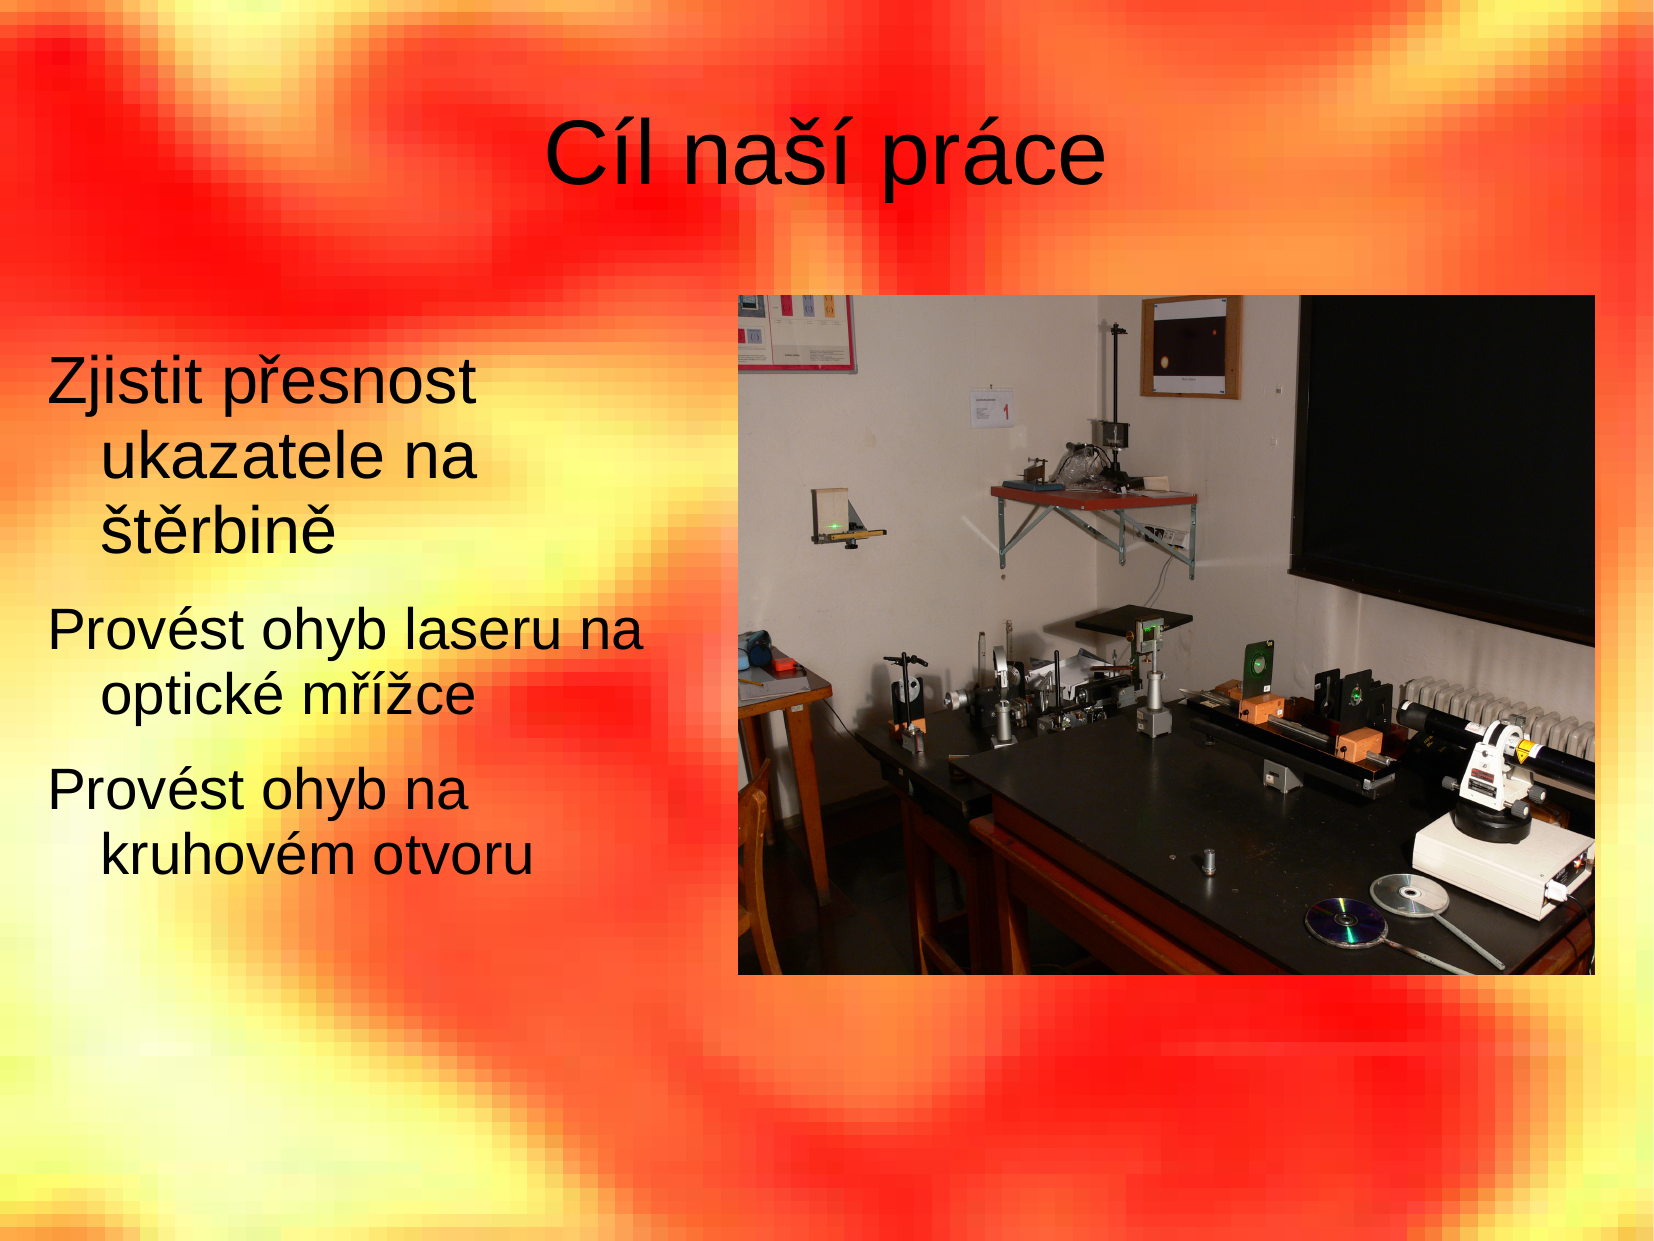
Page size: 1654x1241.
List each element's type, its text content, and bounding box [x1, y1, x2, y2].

picture [0, 0, 1654, 1241]
list Zjistit přesnost ukazatele na štěrbině Provést ohyb laseru na optické mřížce Provést ohyb na kruhovém otvoru [29, 343, 686, 1063]
title Cíl naší práce [82, 49, 1571, 257]
